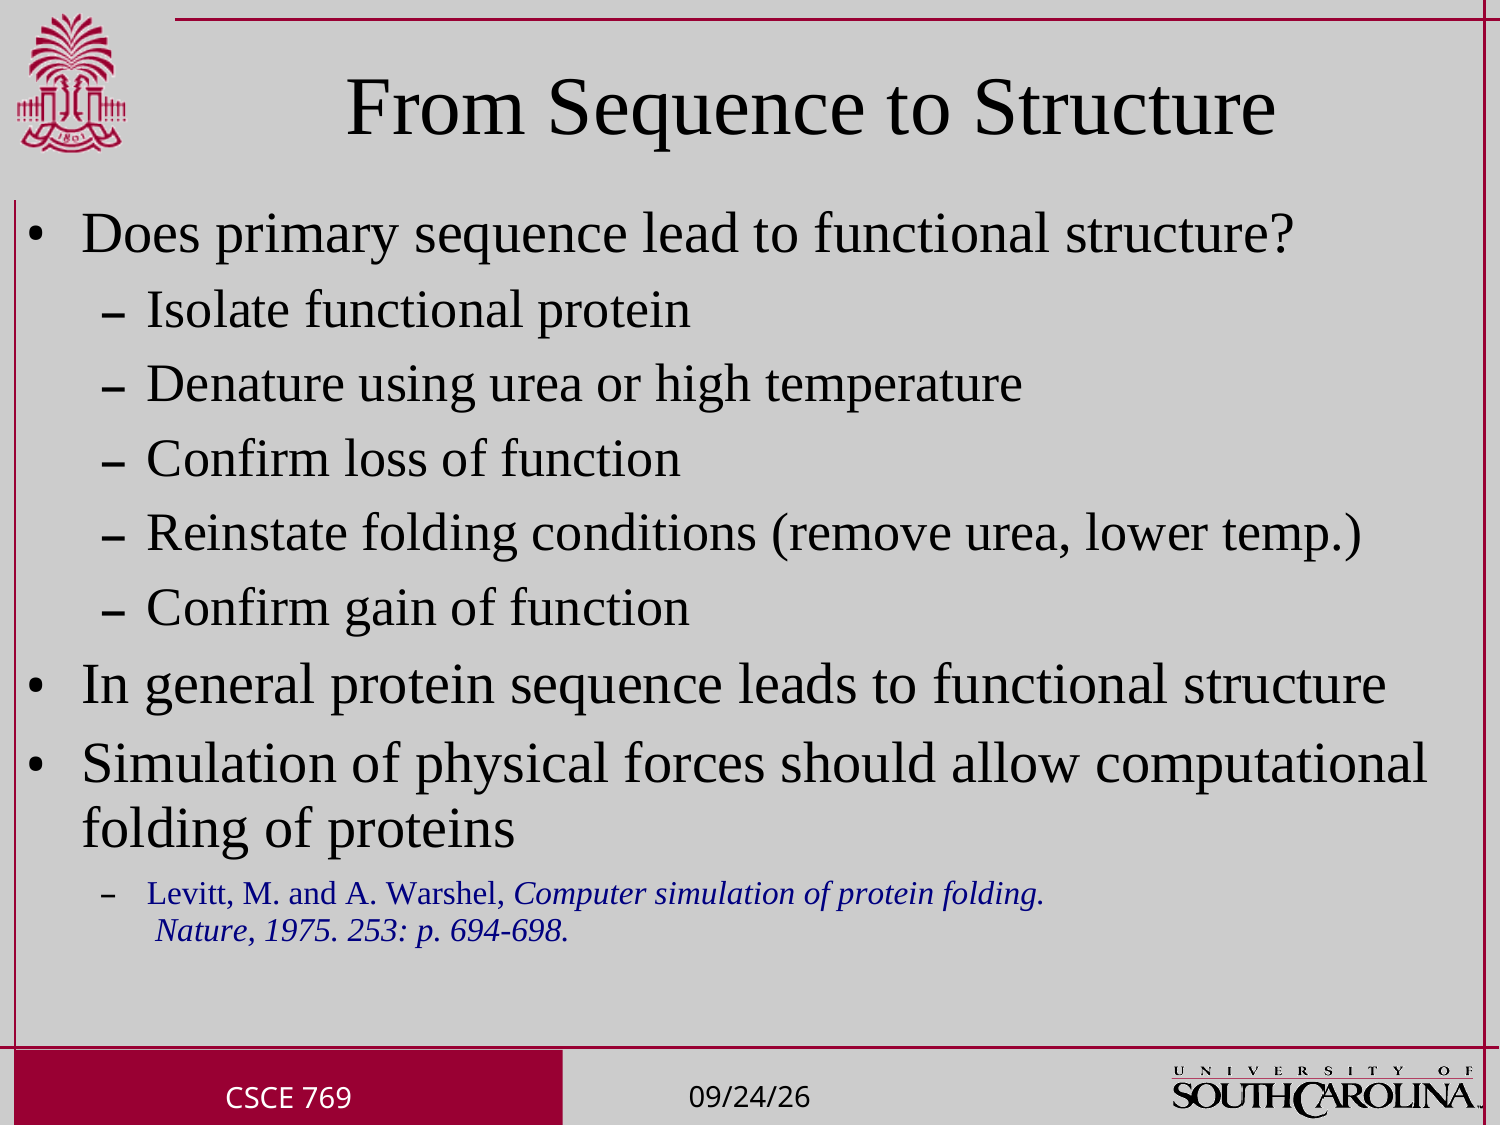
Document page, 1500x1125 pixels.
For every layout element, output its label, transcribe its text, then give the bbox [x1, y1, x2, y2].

picture [1162, 1049, 1483, 1125]
list Does primary sequence lead to functional structure? Isolate functional protein Denature using urea or high temperature Confirm loss of function Reinstate folding conditions (remove urea, lower temp.) Confirm gain of function In general protein sequence leads to functional structure Simulation of physical forces should allow computational folding of proteins Levitt, M. and A. Warshel, Computer simulation of protein folding. Nature, 1975. 253: p. 694-698. [24, 200, 1476, 949]
picture [12, 12, 131, 155]
title From Sequence to Structure [174, 32, 1450, 181]
